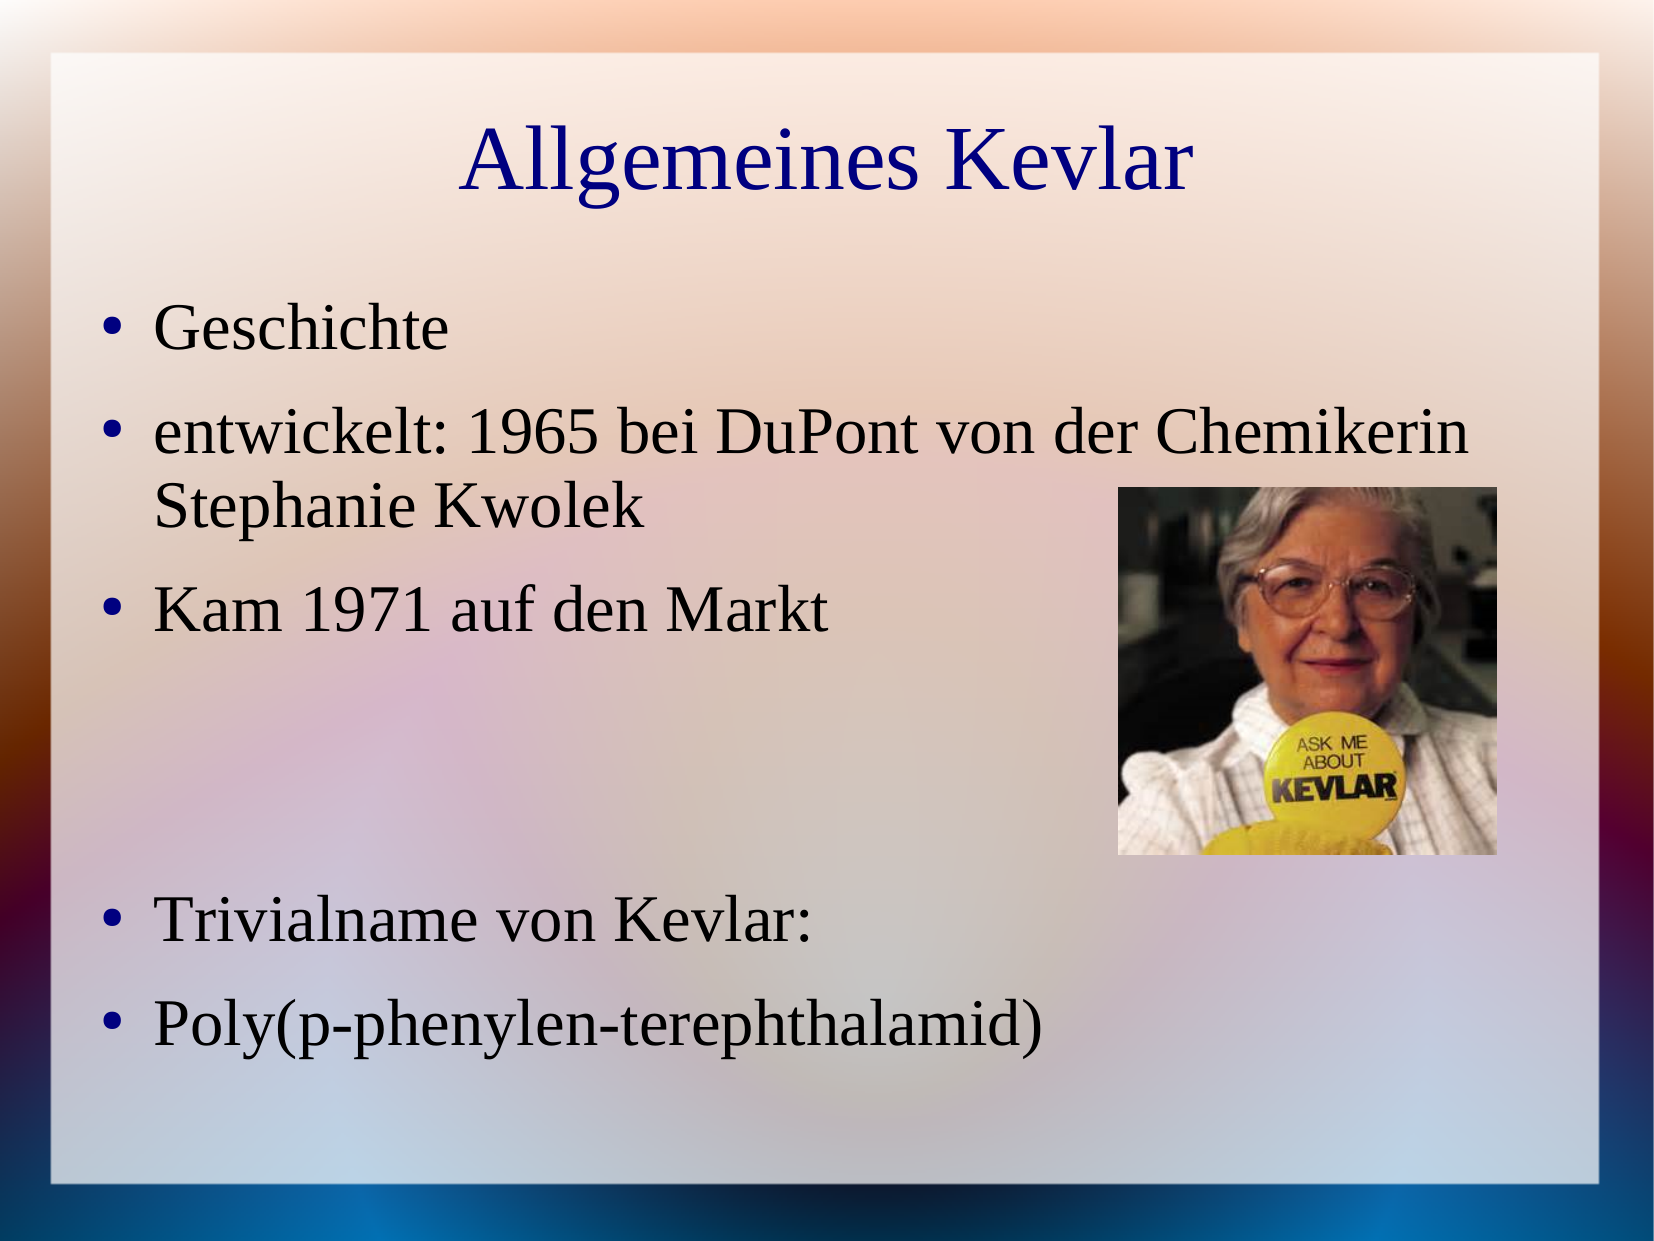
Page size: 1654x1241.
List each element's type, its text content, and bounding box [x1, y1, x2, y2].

title Allgemeines Kevlar [82, 55, 1571, 263]
picture [0, 0, 1654, 1241]
list Geschichte entwickelt: 1965 bei DuPont von der Chemikerin Stephanie Kwolek Kam 1971 auf den Markt Trivialname von Kevlar: Poly(p-phenylen-terephthalamid) [82, 290, 1571, 1109]
